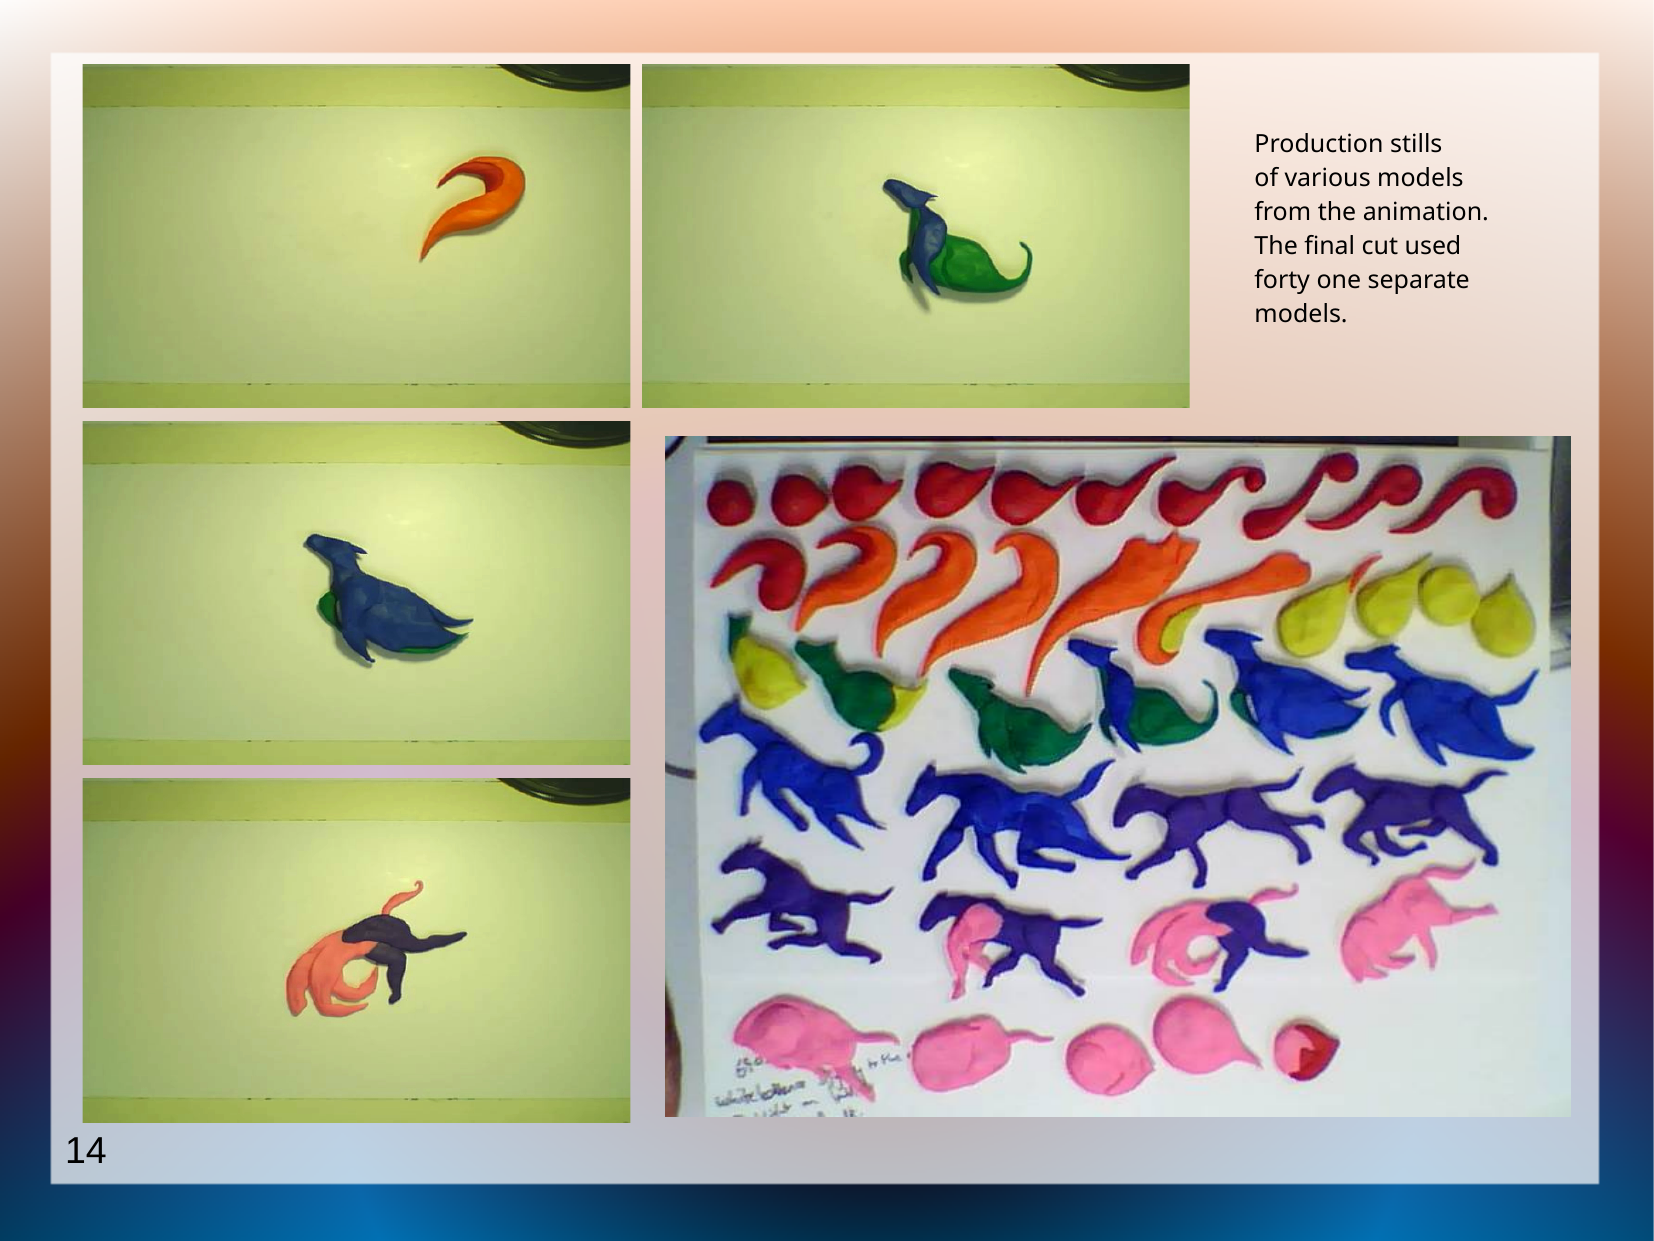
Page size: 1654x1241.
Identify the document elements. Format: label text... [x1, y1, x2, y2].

text_box Production stills of various models from the animation. The final cut used forty one separate models. [1239, 118, 1547, 375]
text_box <number> [50, 1122, 709, 1193]
picture [0, 0, 1654, 1241]
